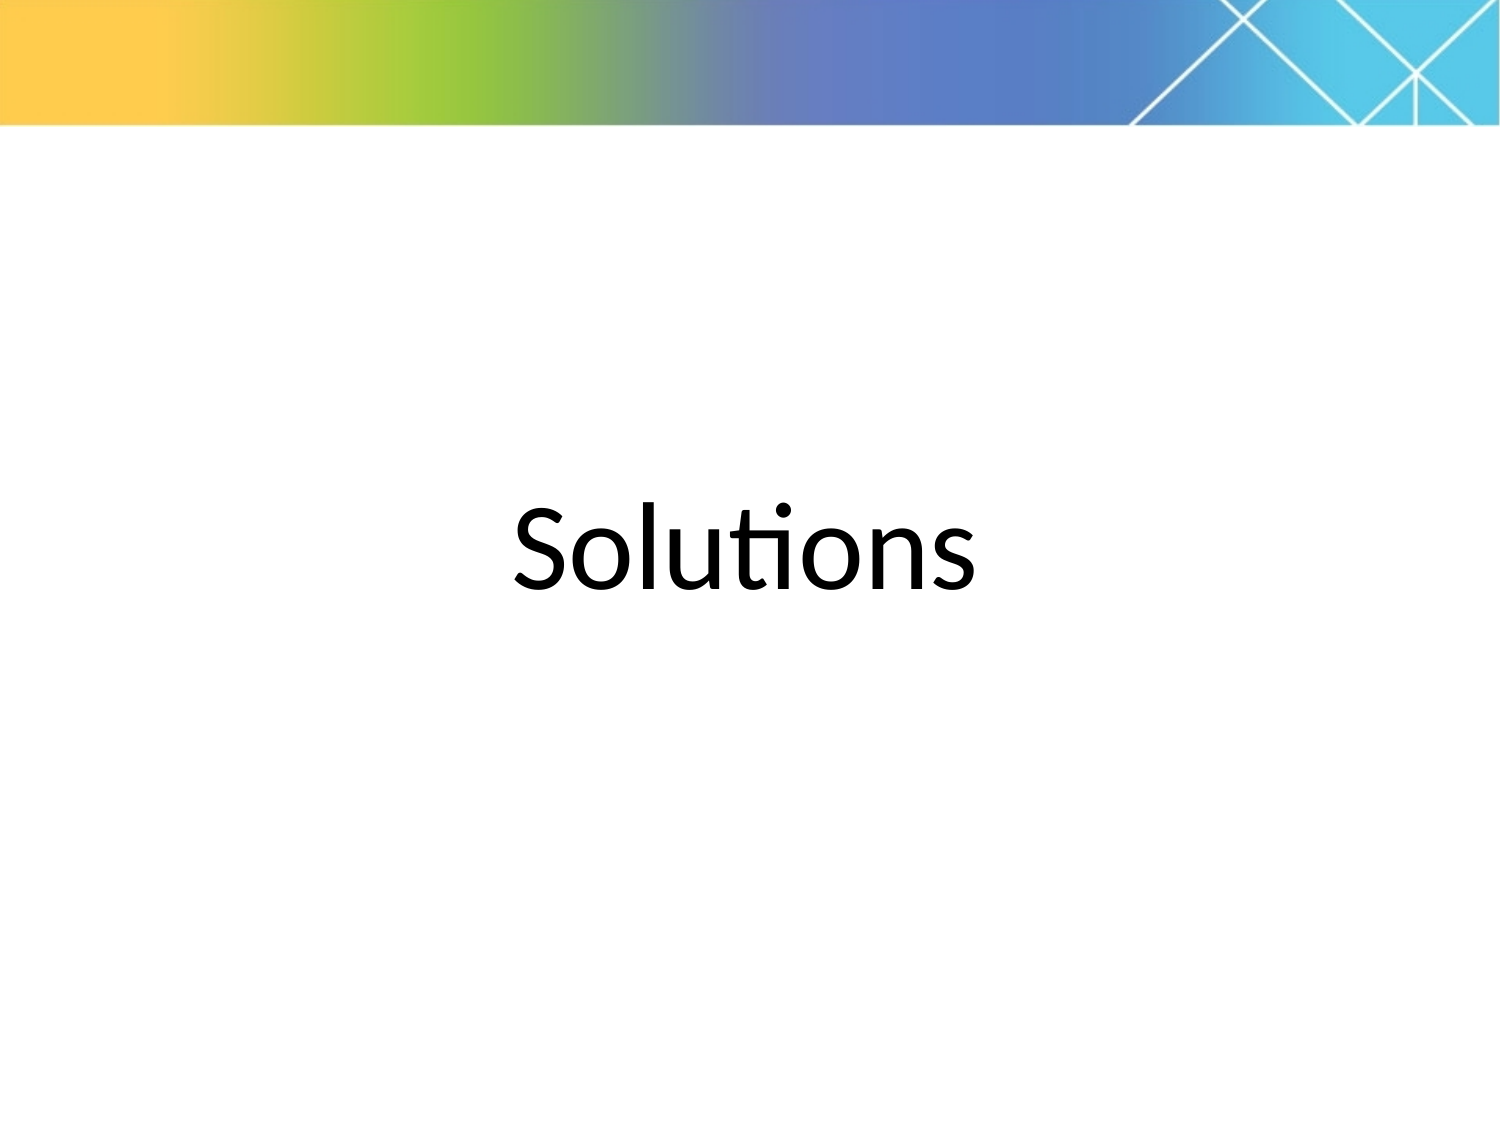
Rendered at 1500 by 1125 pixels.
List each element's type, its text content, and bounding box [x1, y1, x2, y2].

list Solutions [70, 152, 1421, 915]
picture [0, 0, 1500, 127]
